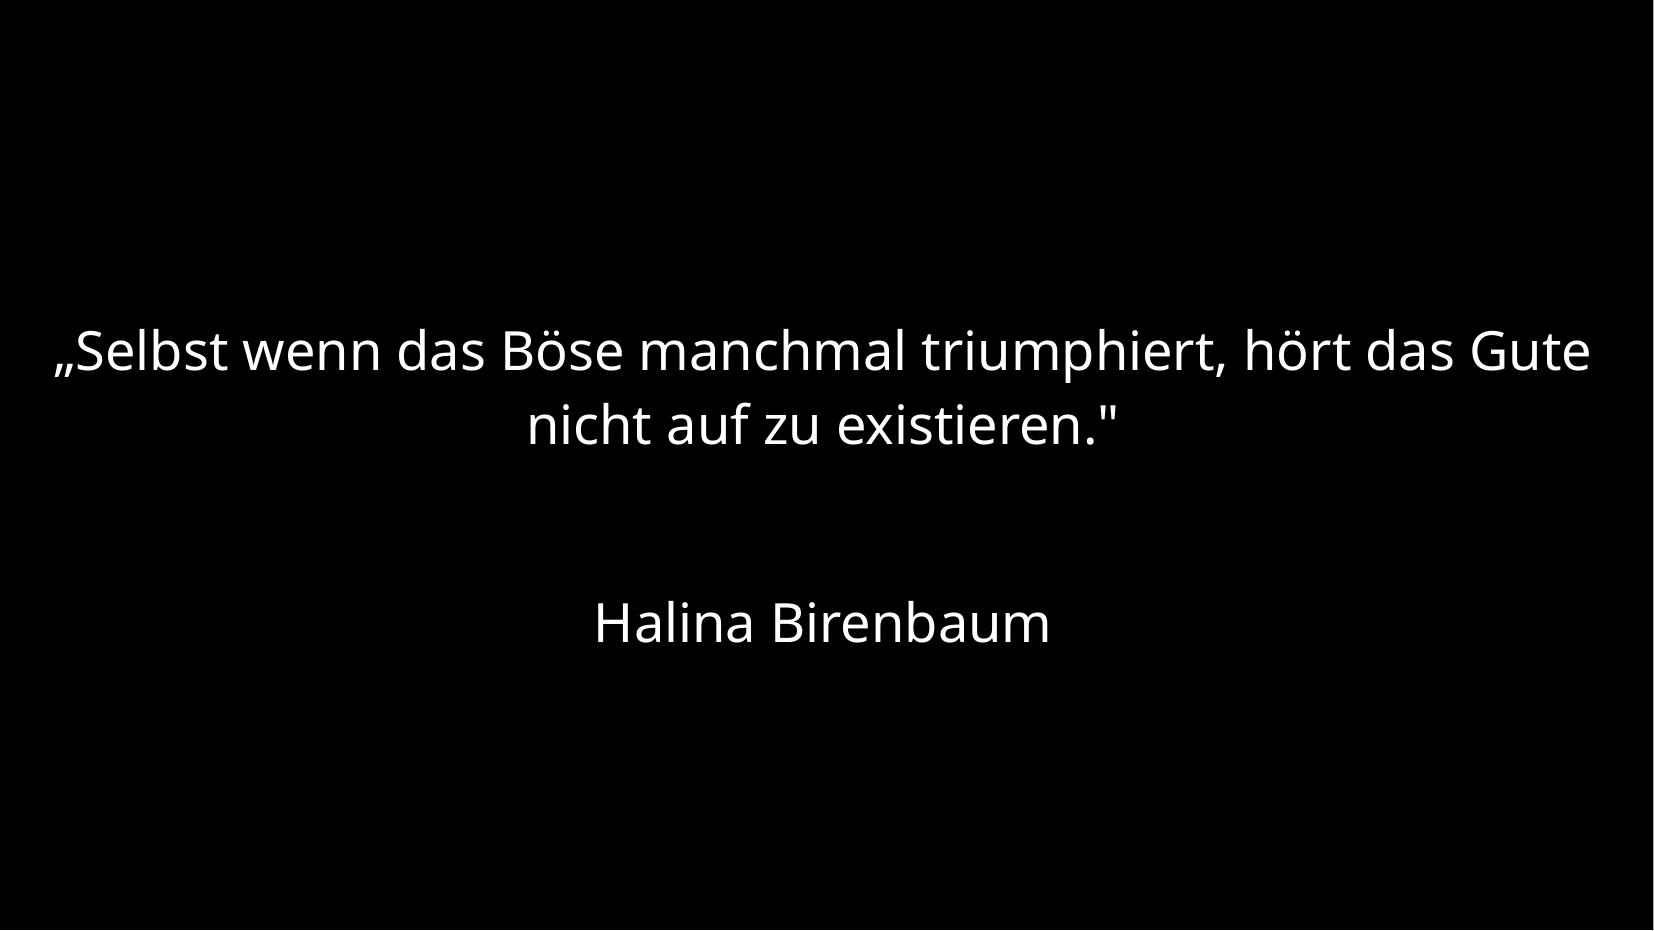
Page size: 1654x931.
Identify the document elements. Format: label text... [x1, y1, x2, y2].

text_box „Selbst wenn das Böse manchmal triumphiert, hört das Gute nicht auf zu existieren." Halina Birenbaum [0, 206, 1654, 785]
